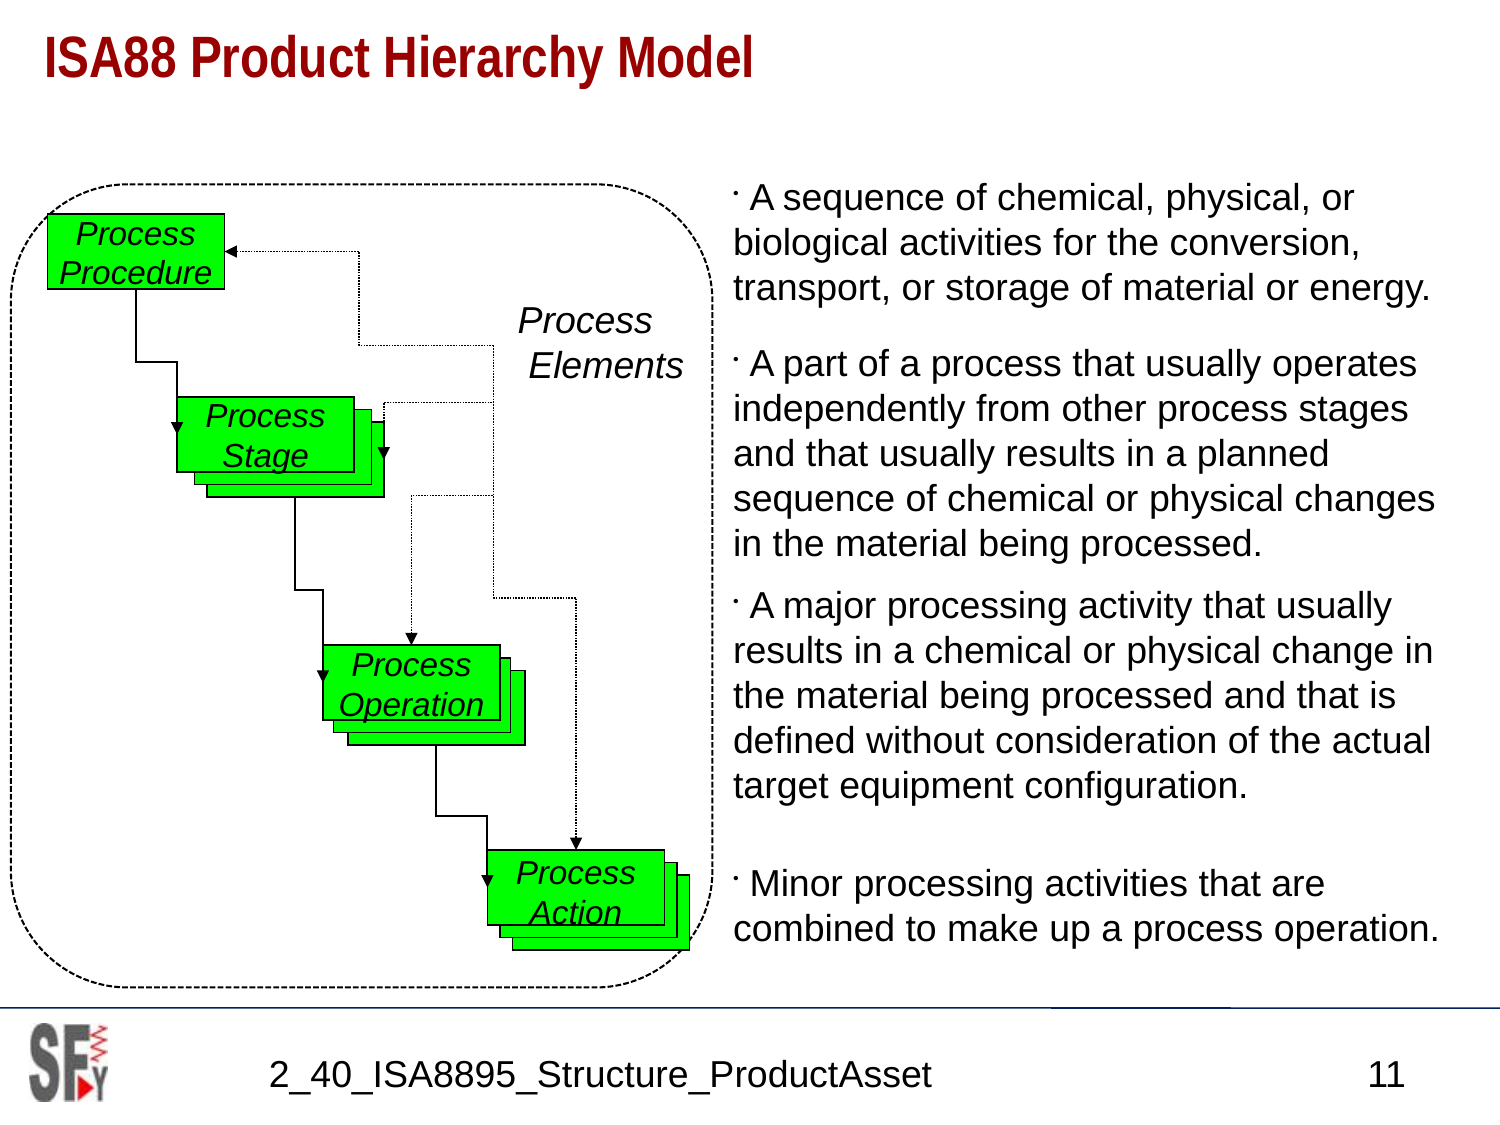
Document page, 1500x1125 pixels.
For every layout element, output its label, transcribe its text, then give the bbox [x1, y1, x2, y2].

text_box A major processing activity that usually results in a chemical or physical change in the material being processed and that is defined without consideration of the actual target equipment configuration. [719, 574, 1483, 813]
text_box Process Elements [503, 287, 700, 394]
text_box Process Stage [177, 397, 355, 473]
text_box Process Action [487, 849, 665, 925]
footer 2_40_ISA8895_Structure_ProductAsset [253, 1034, 1336, 1103]
title ISA88 Product Hierarchy Model [29, 12, 1471, 138]
picture [29, 1023, 108, 1102]
text_box [333, 657, 525, 746]
slide_number <numéro> [1352, 1034, 1490, 1103]
text_box A sequence of chemical, physical, or biological activities for the conversion, transport, or storage of material or energy. [719, 166, 1483, 316]
text_box A part of a process that usually operates independently from other process stages and that usually results in a planned sequence of chemical or physical changes in the material being processed. [719, 331, 1483, 571]
text_box [500, 862, 690, 950]
text_box Minor processing activities that are combined to make up a process operation. [719, 851, 1483, 956]
text_box Process Operation [322, 645, 500, 721]
text_box Process Procedure [47, 214, 225, 289]
text_box [194, 409, 384, 498]
